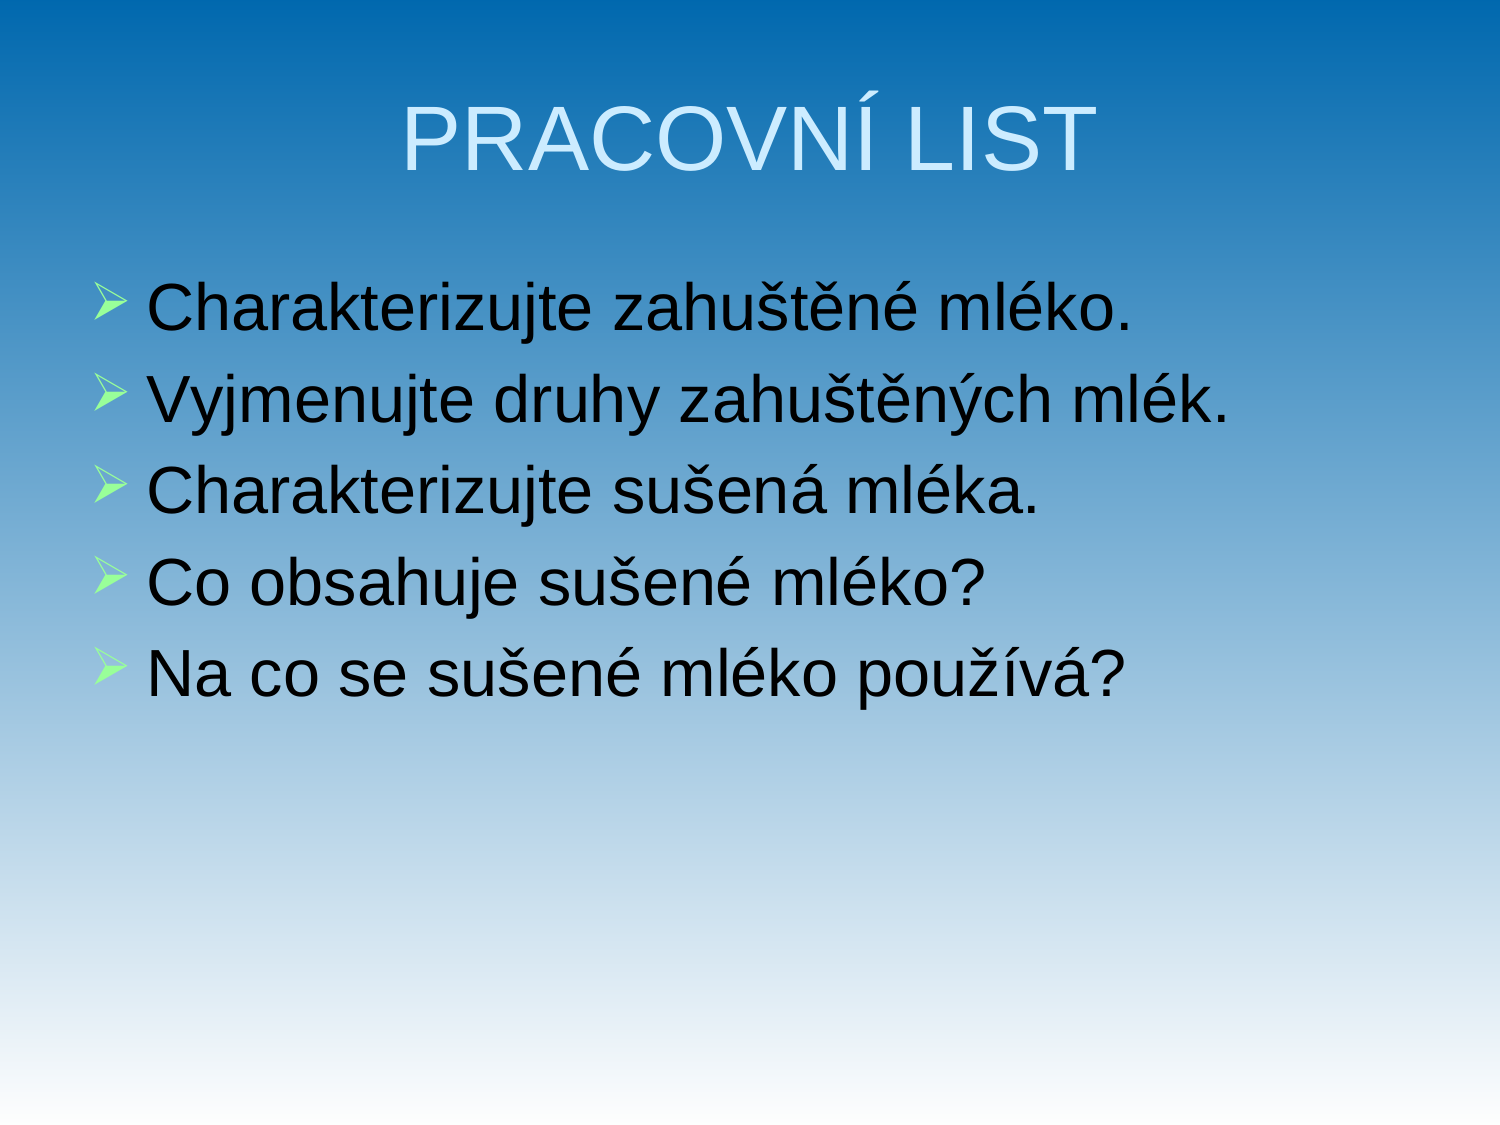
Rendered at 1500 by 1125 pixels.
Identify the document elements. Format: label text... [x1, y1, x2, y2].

title PRACOVNÍ LIST [75, 45, 1426, 233]
list Charakterizujte zahuštěné mléko. Vyjmenujte druhy zahuštěných mlék. Charakterizujte sušená mléka. Co obsahuje sušené mléko? Na co se sušené mléko používá? [75, 262, 1426, 1006]
